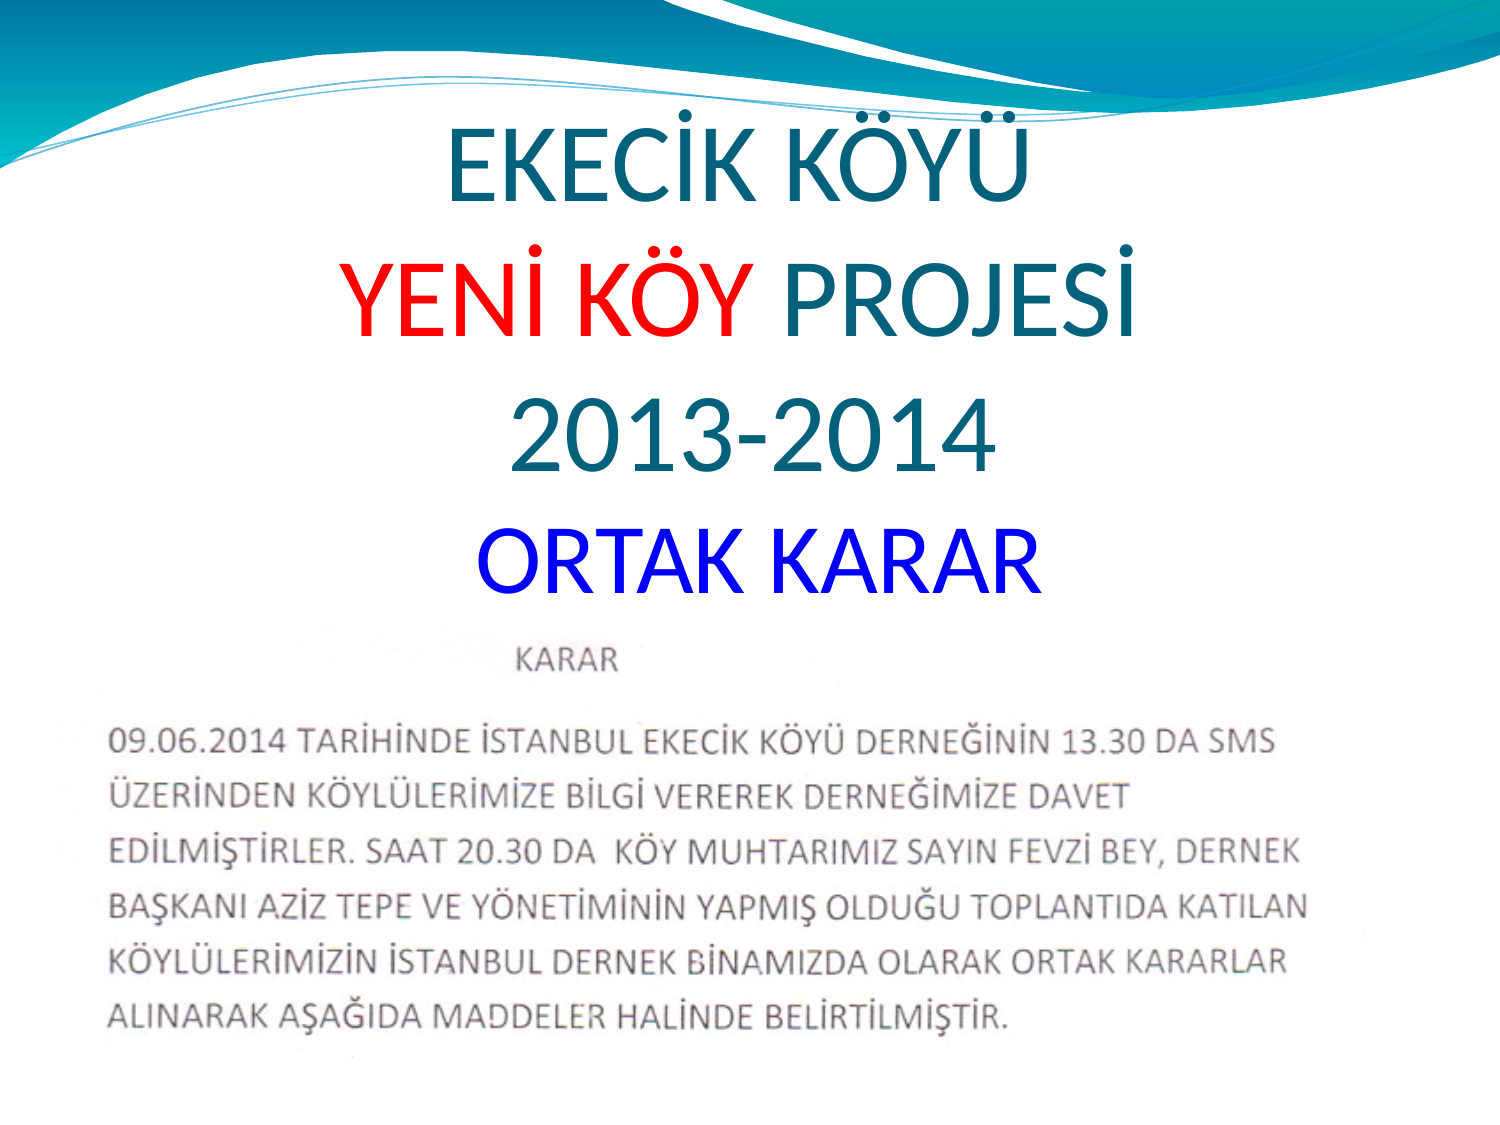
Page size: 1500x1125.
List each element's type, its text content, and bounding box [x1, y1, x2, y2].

title EKECİK KÖYÜ YENİ KÖY PROJESİ 2013-2014 ORTAK KARAR [87, 58, 1418, 645]
picture [58, 609, 1442, 1062]
